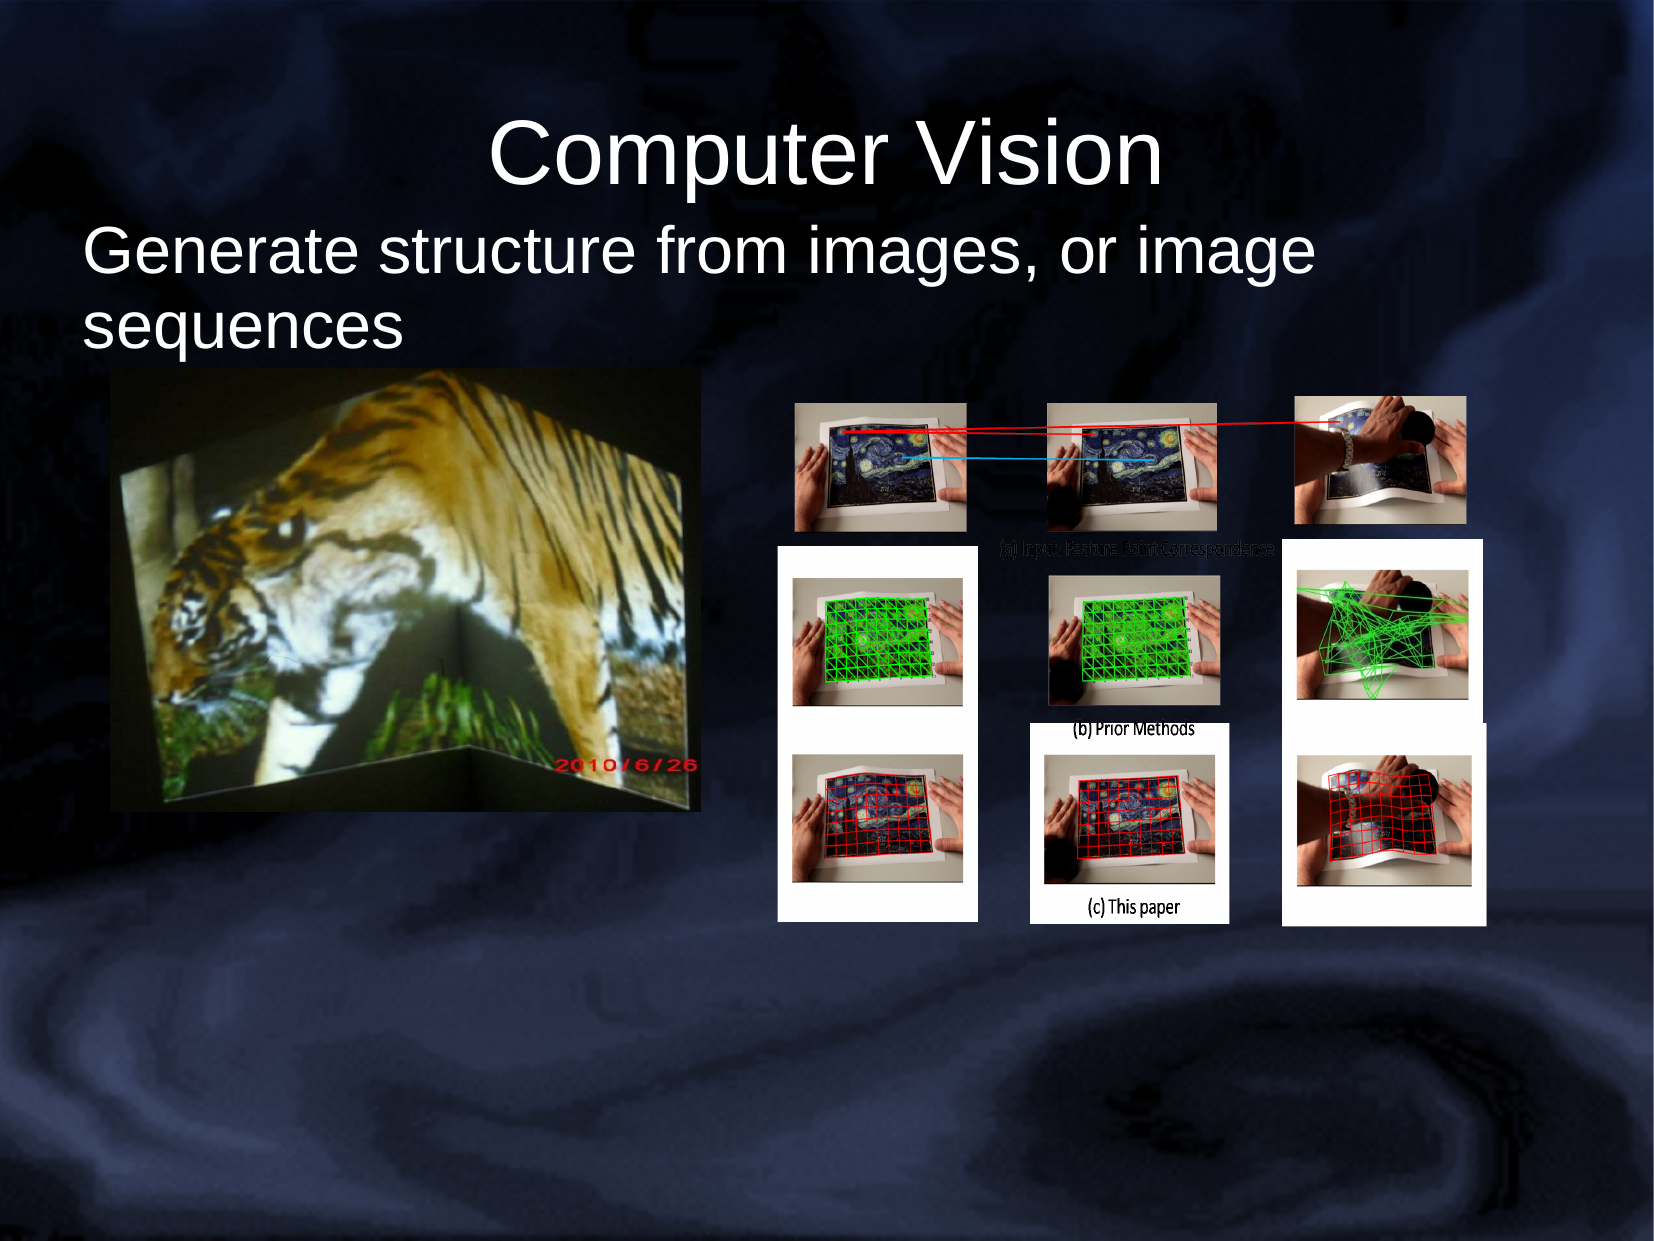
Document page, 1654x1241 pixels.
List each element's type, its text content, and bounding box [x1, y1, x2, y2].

title Computer Vision [82, 56, 1571, 213]
picture [0, 0, 1654, 1241]
list Generate structure from images, or image sequences [82, 213, 1571, 1018]
